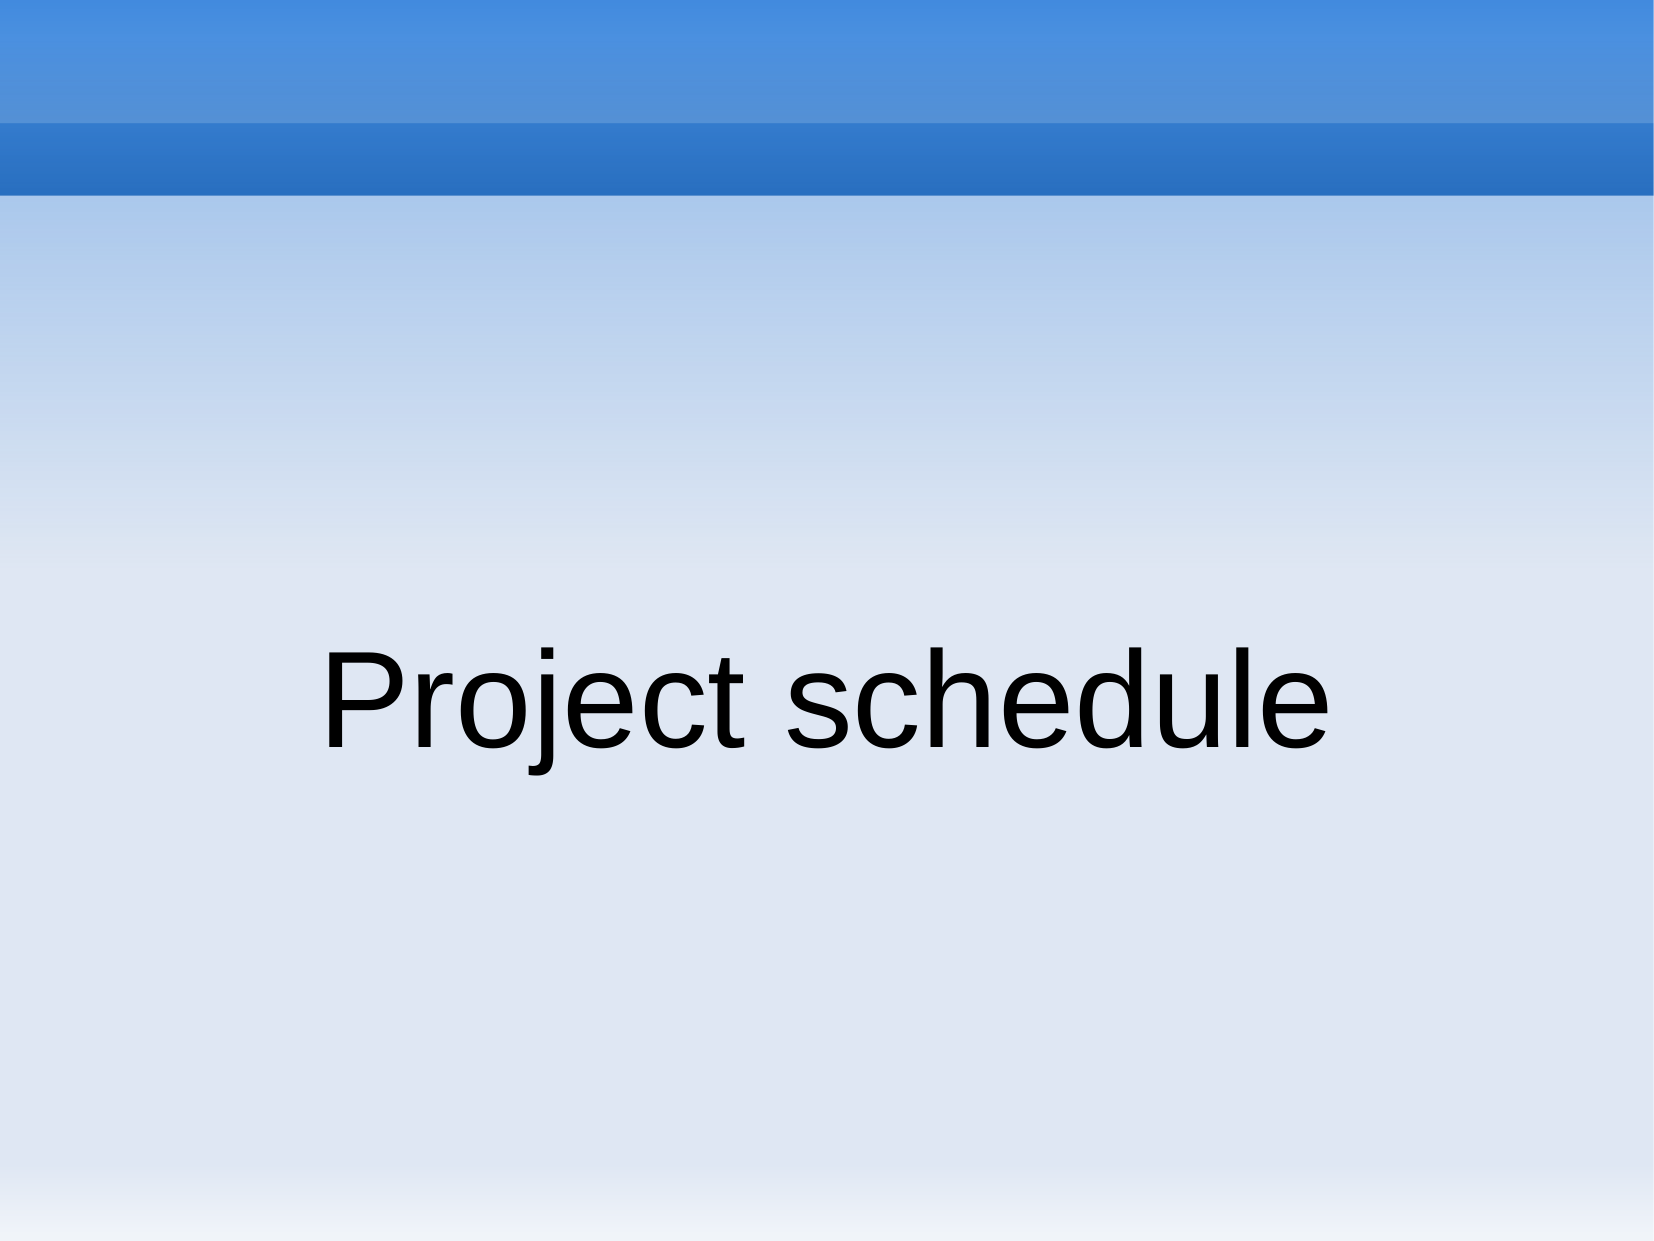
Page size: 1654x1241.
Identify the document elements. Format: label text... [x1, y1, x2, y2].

title [76, 0, 1565, 208]
subtitle Project schedule [82, 290, 1571, 1109]
picture [0, 0, 1654, 1241]
